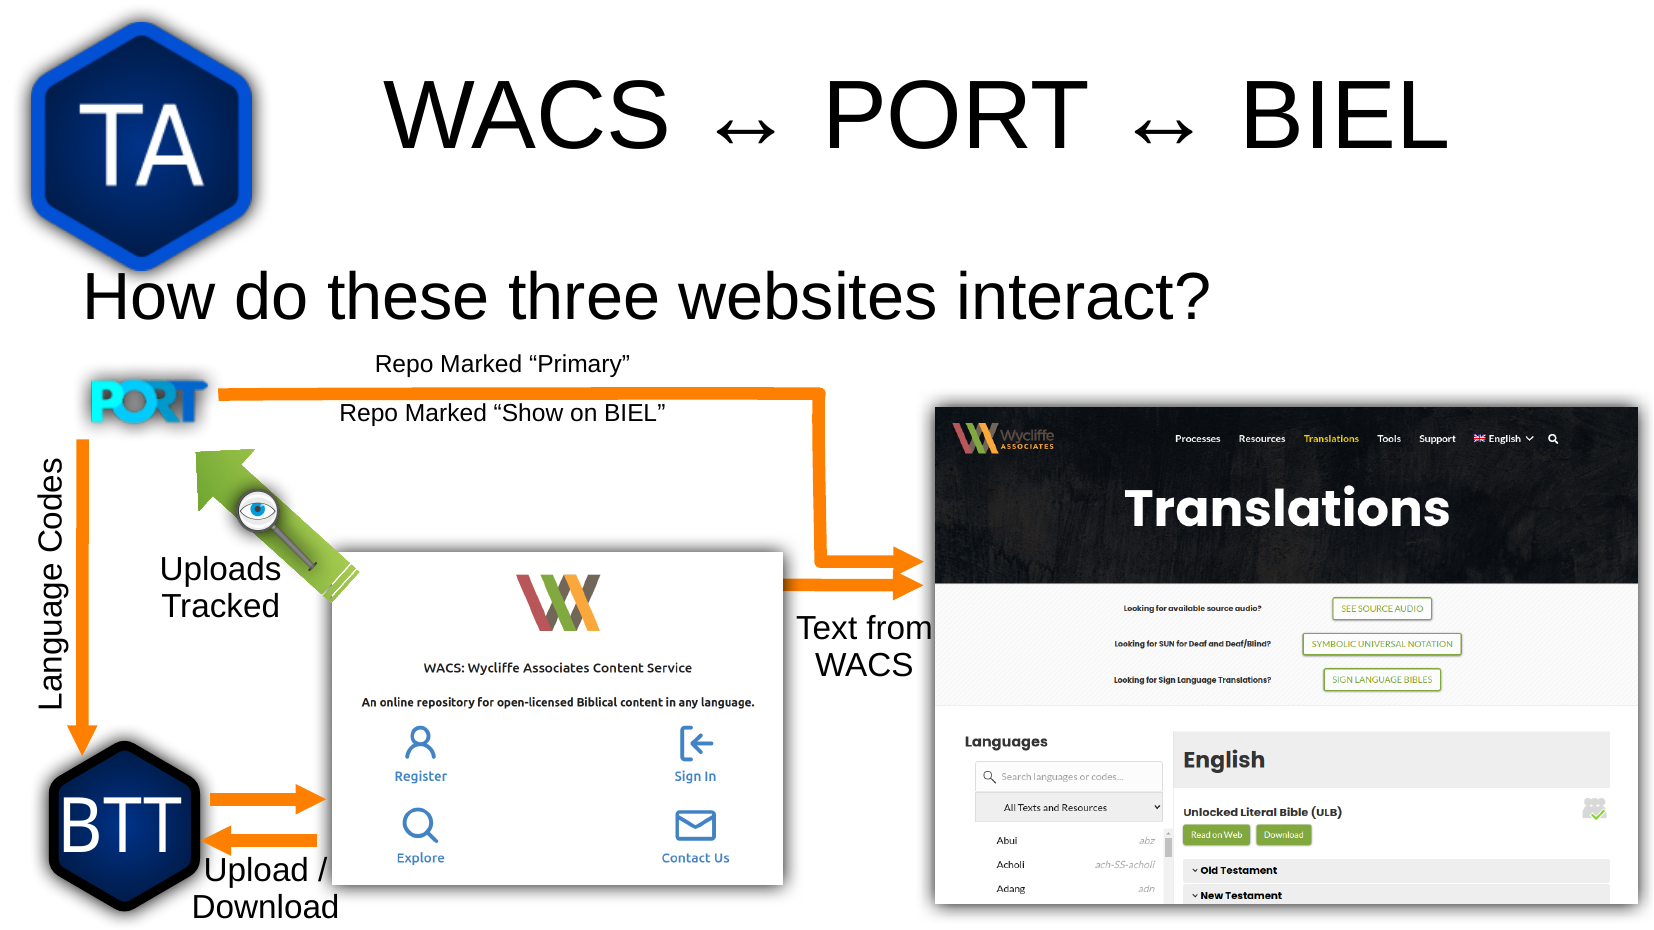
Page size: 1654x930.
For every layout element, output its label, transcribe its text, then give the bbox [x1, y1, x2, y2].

picture [332, 552, 783, 885]
text_box [195, 449, 268, 517]
picture [236, 489, 317, 571]
picture [27, 729, 222, 924]
picture [31, 22, 252, 271]
list Uploads Tracked [142, 550, 299, 629]
title WACS ↔ PORT ↔ BIEL [263, 37, 1571, 193]
text_box [299, 533, 360, 603]
picture [70, 372, 230, 432]
picture [935, 407, 1638, 904]
list Upload / Download [187, 851, 344, 930]
list Language Codes [31, 439, 83, 730]
list Text from WACS [786, 609, 943, 688]
list Repo Marked “Primary” Repo Marked “Show on BIEL” [320, 349, 686, 429]
list How do these three websites interact? [82, 258, 1571, 347]
